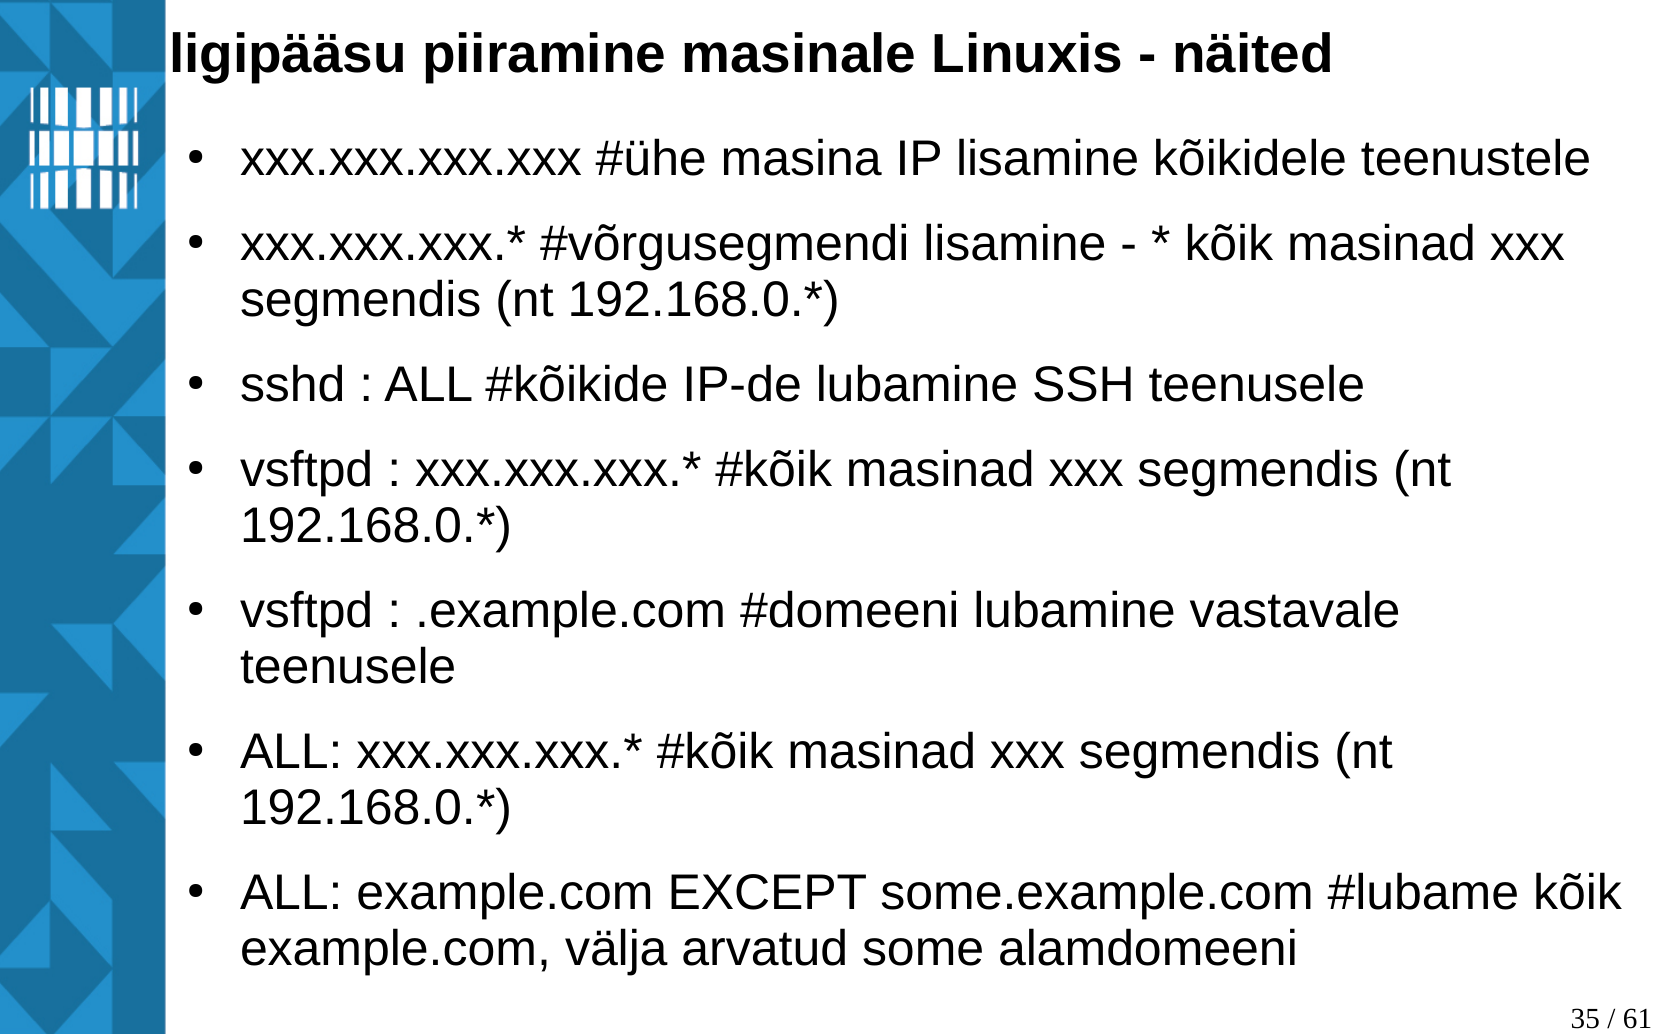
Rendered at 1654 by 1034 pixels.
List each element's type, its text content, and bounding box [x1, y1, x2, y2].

title ligipääsu piiramine masinale Linuxis - näited [169, 11, 1571, 95]
list xxx.xxx.xxx.xxx #ühe masina IP lisamine kõikidele teenustele xxx.xxx.xxx.* #võrgusegmendi lisamine - * kõik masinad xxx segmendis (nt 192.168.0.*) sshd : ALL #kõikide IP-de lubamine SSH teenusele vsftpd : xxx.xxx.xxx.* #kõik masinad xxx segmendis (nt 192.168.0.*) vsftpd : .example.com #domeeni lubamine vastavale teenusele ALL: xxx.xxx.xxx.* #kõik masinad xxx segmendis (nt 192.168.0.*) ALL: example.com EXCEPT some.example.com #lubame kõik example.com, välja arvatud some alamdomeeni [169, 129, 1630, 997]
